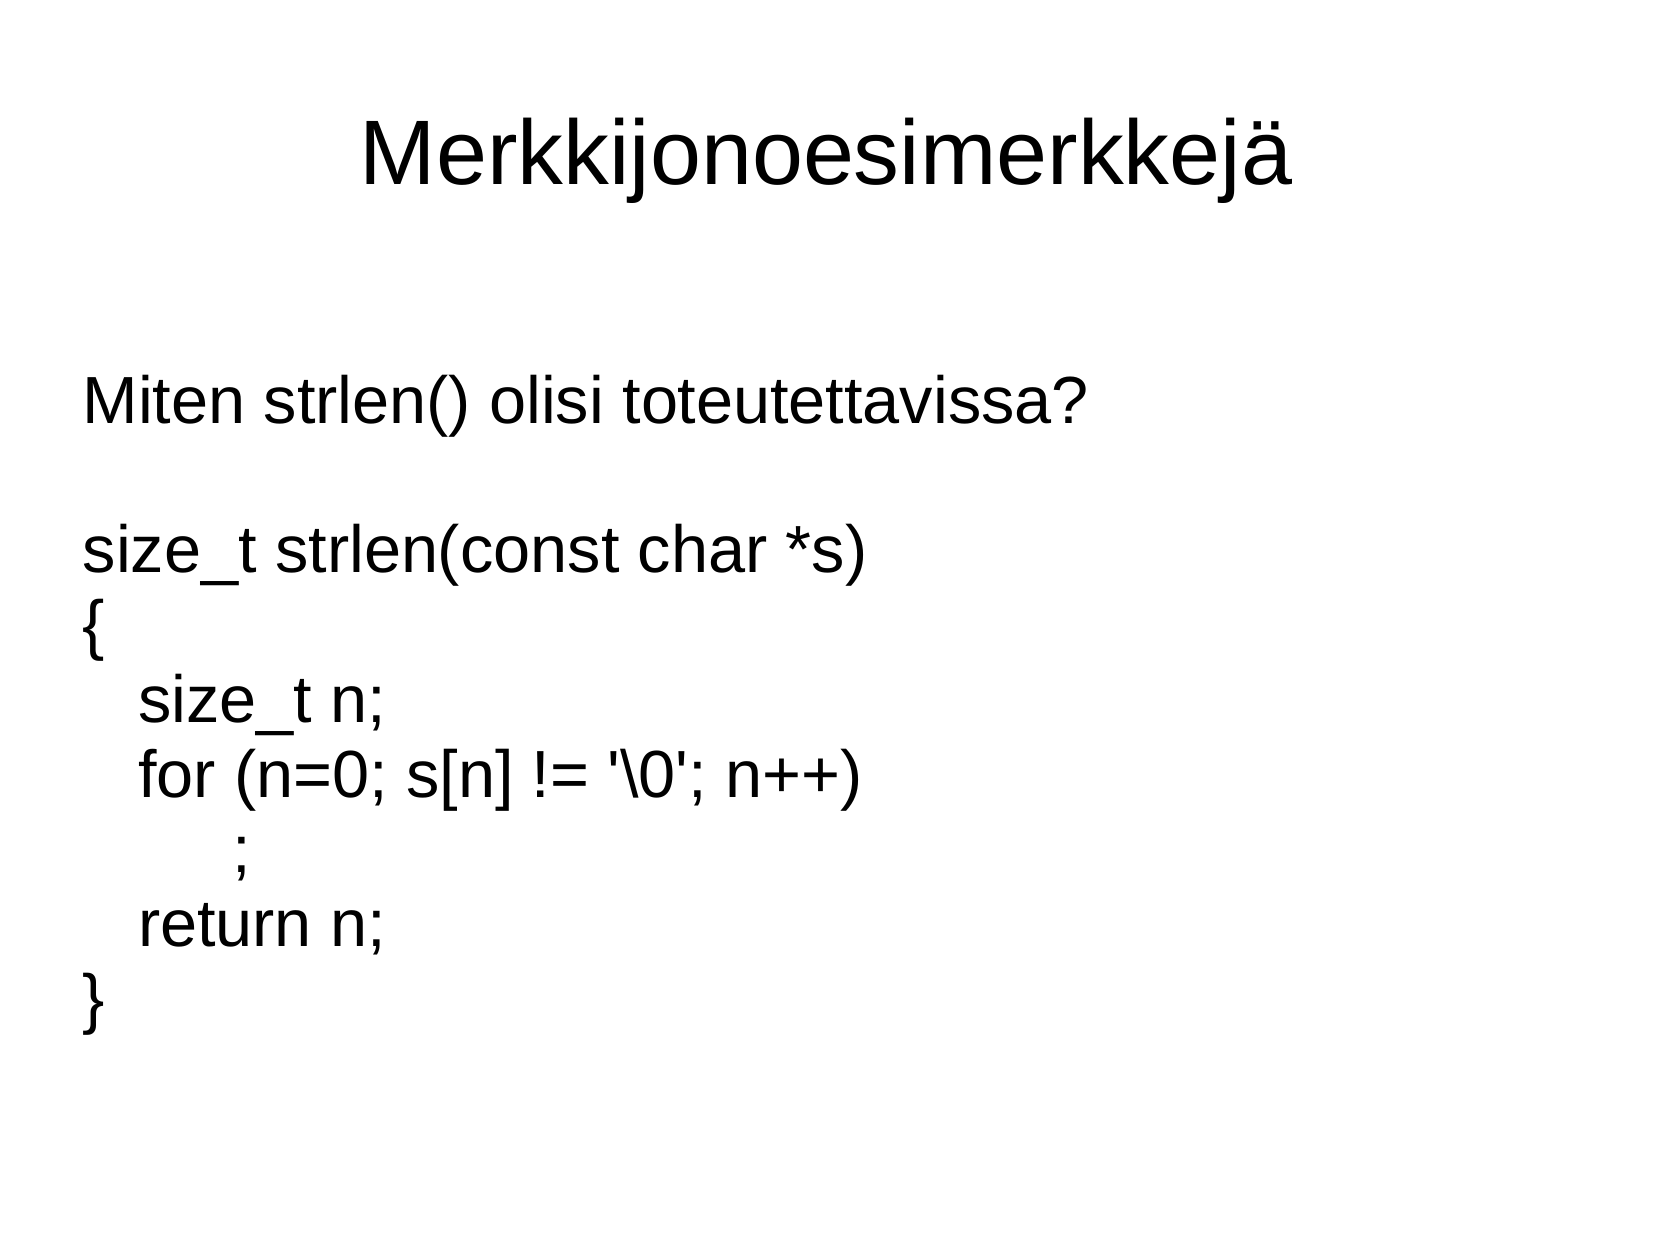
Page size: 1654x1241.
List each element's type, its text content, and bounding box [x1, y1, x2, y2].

subtitle Miten strlen() olisi toteutettavissa? size_t strlen(const char *s) { size_t n; for (n=0; s[n] != '\0'; n++) ; return n; } [82, 297, 1571, 1102]
title Merkkijonoesimerkkejä [82, 56, 1571, 250]
